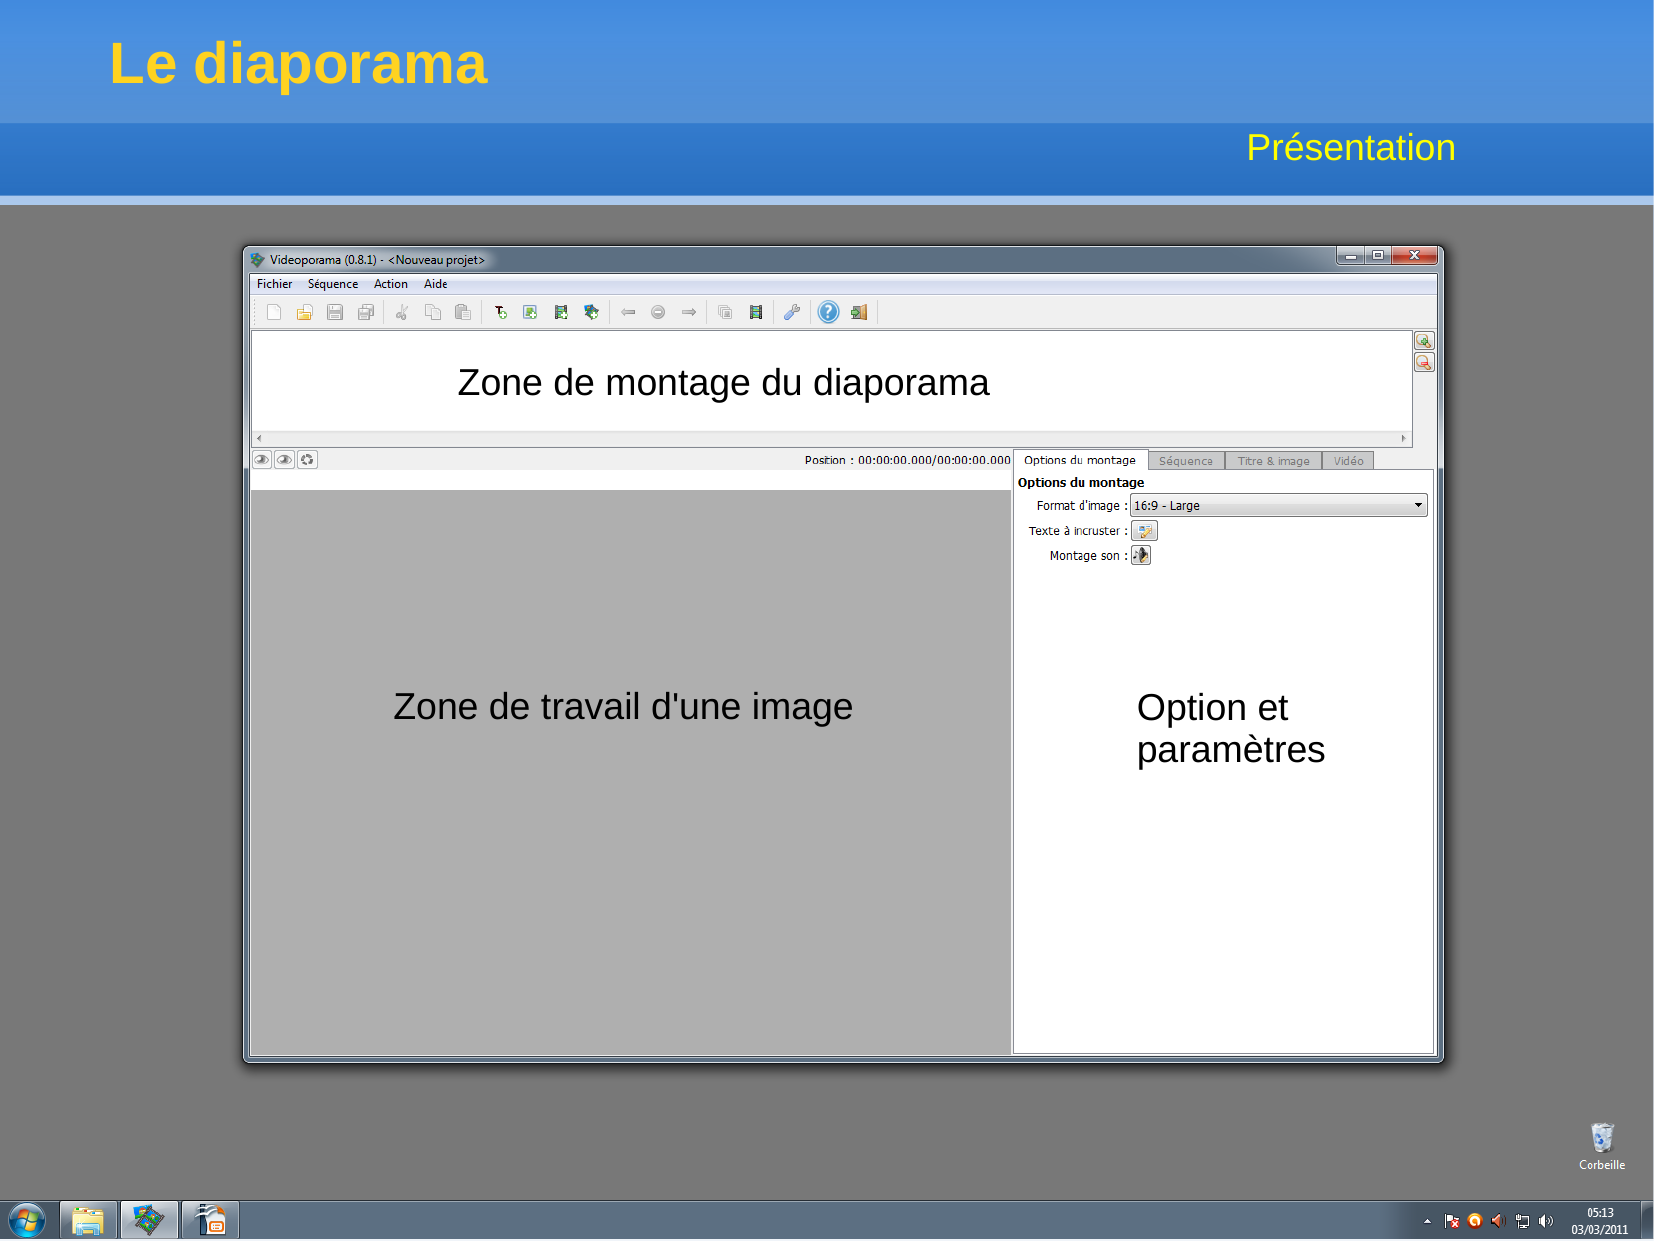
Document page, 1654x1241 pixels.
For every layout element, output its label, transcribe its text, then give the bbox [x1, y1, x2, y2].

text_box Zone de montage du diaporama [442, 354, 1005, 412]
text_box Le diaporama [5, 17, 609, 107]
text_box Présentation [1210, 76, 1654, 176]
text_box Zone de travail d'une image [378, 678, 869, 736]
text_box Option et paramètres [1122, 679, 1341, 779]
picture [0, 0, 1654, 1241]
